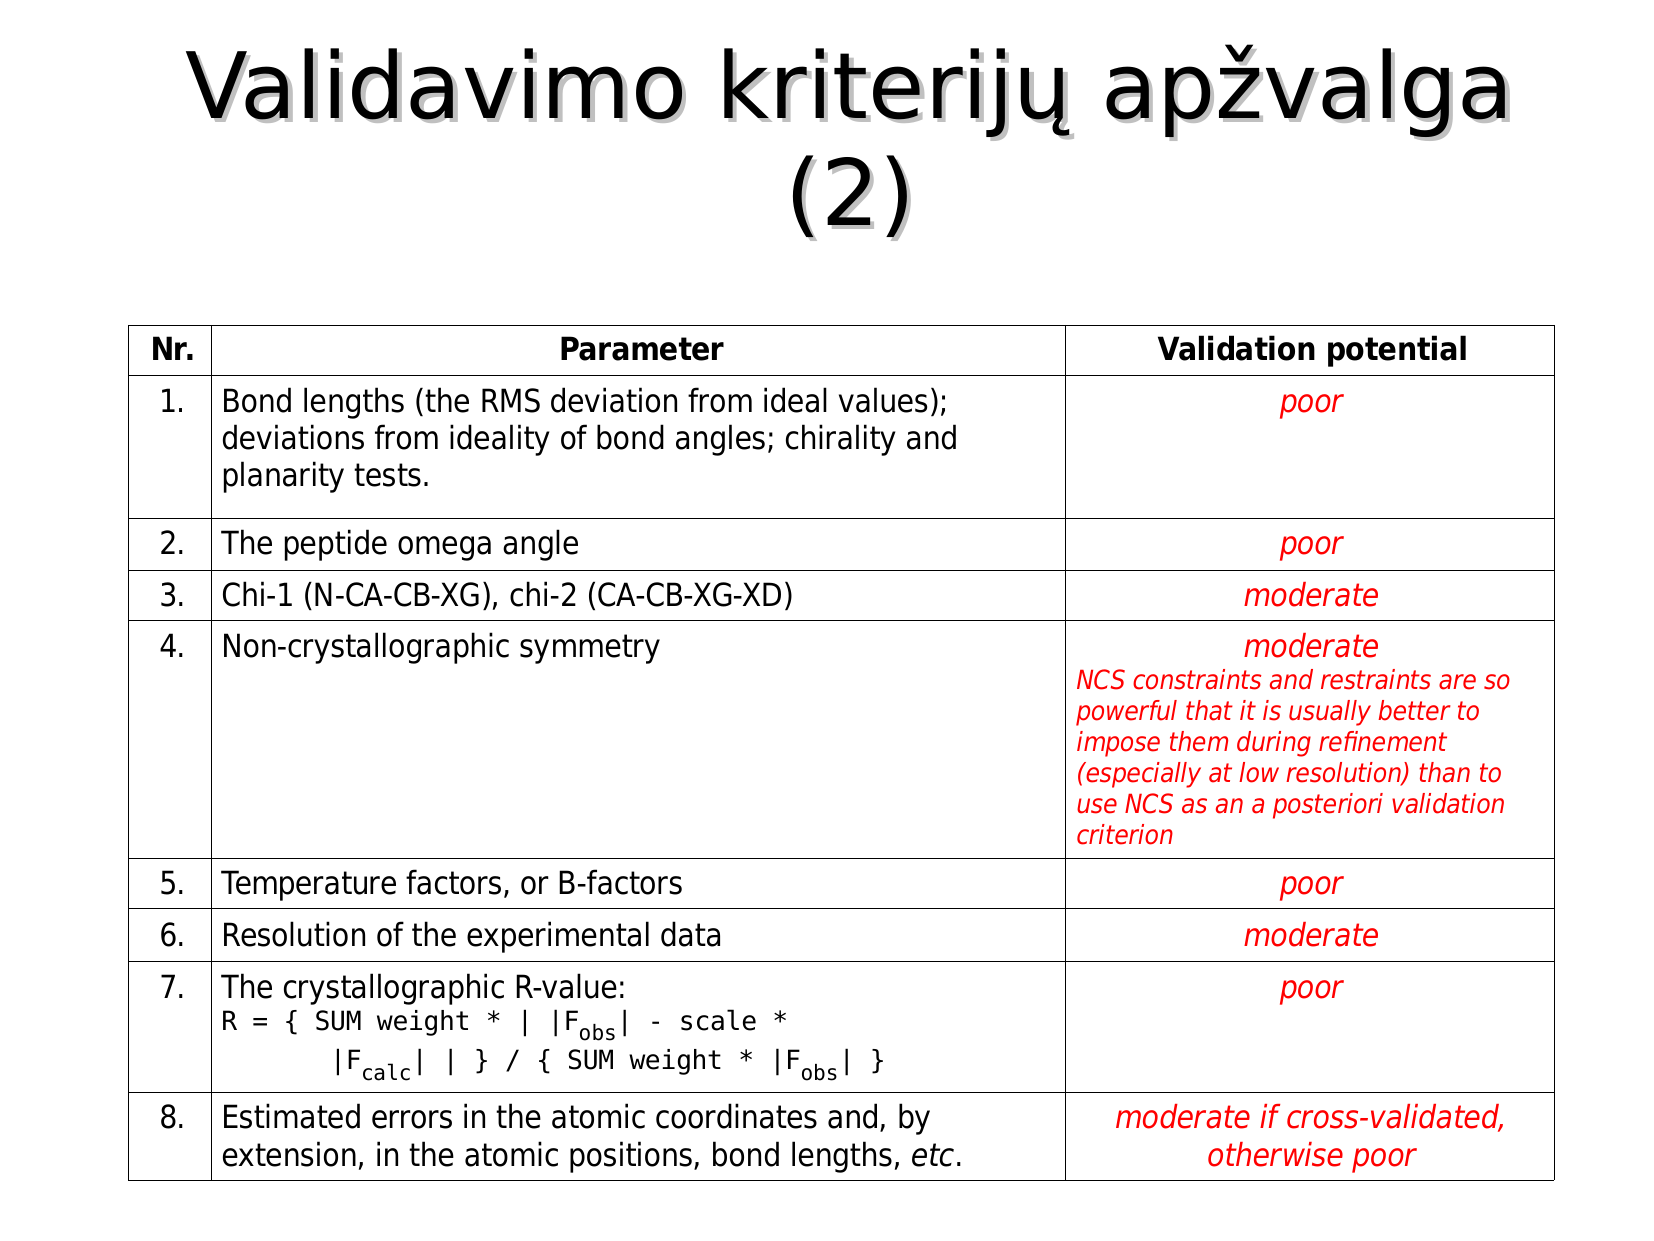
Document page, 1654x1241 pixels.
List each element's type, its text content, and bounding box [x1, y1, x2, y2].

chart [29, 324, 1591, 1211]
title Validavimo kriterijų apžvalga (2) [106, 33, 1595, 248]
